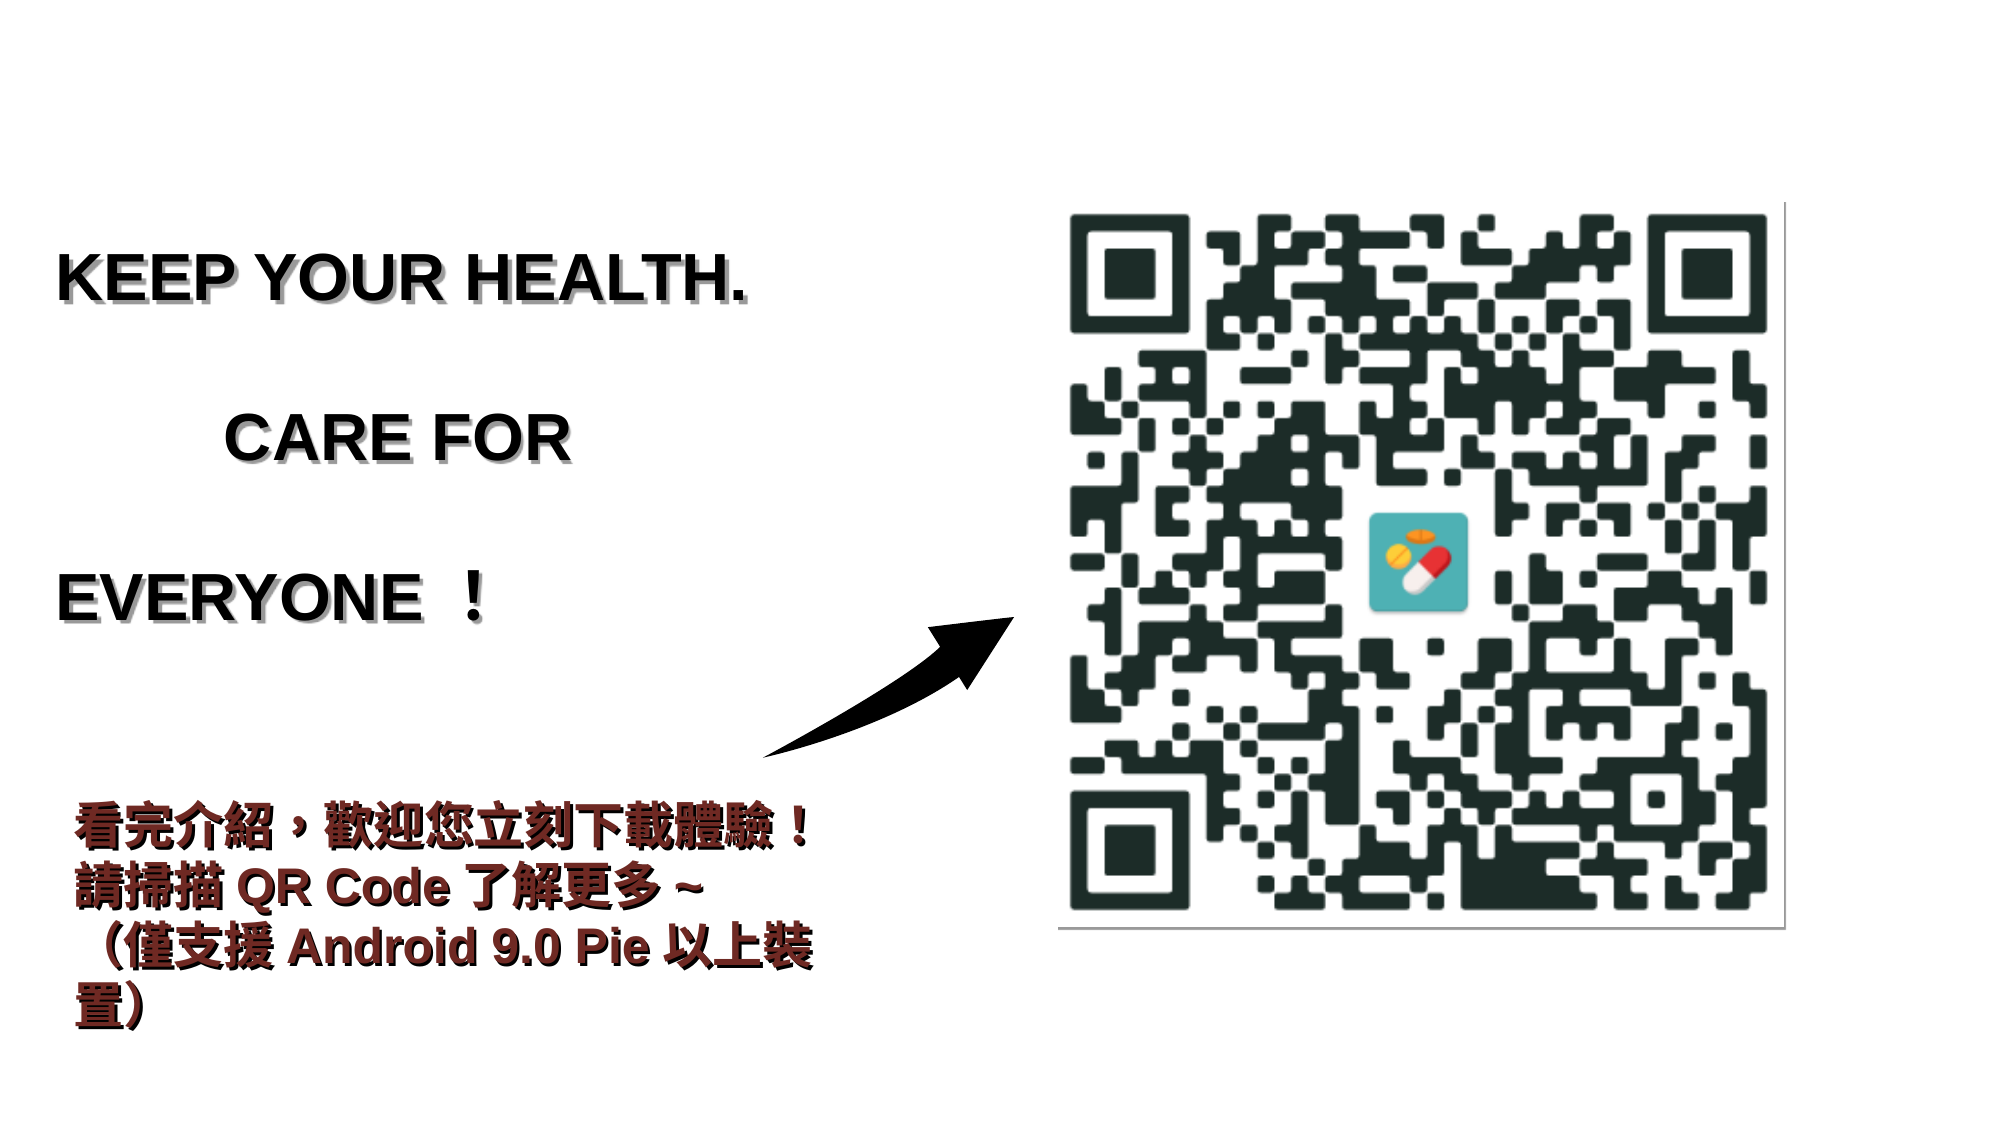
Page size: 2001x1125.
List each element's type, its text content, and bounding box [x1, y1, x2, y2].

text_box 看完介紹，歡迎您立刻下載體驗！ 請掃描QR Code了解更多~ （僅支援Android 9.0 Pie以上裝置） [59, 786, 893, 984]
text_box KEEP YOUR HEALTH. CARE FOR EVERYONE！ [40, 146, 1055, 460]
picture [718, 198, 1784, 927]
